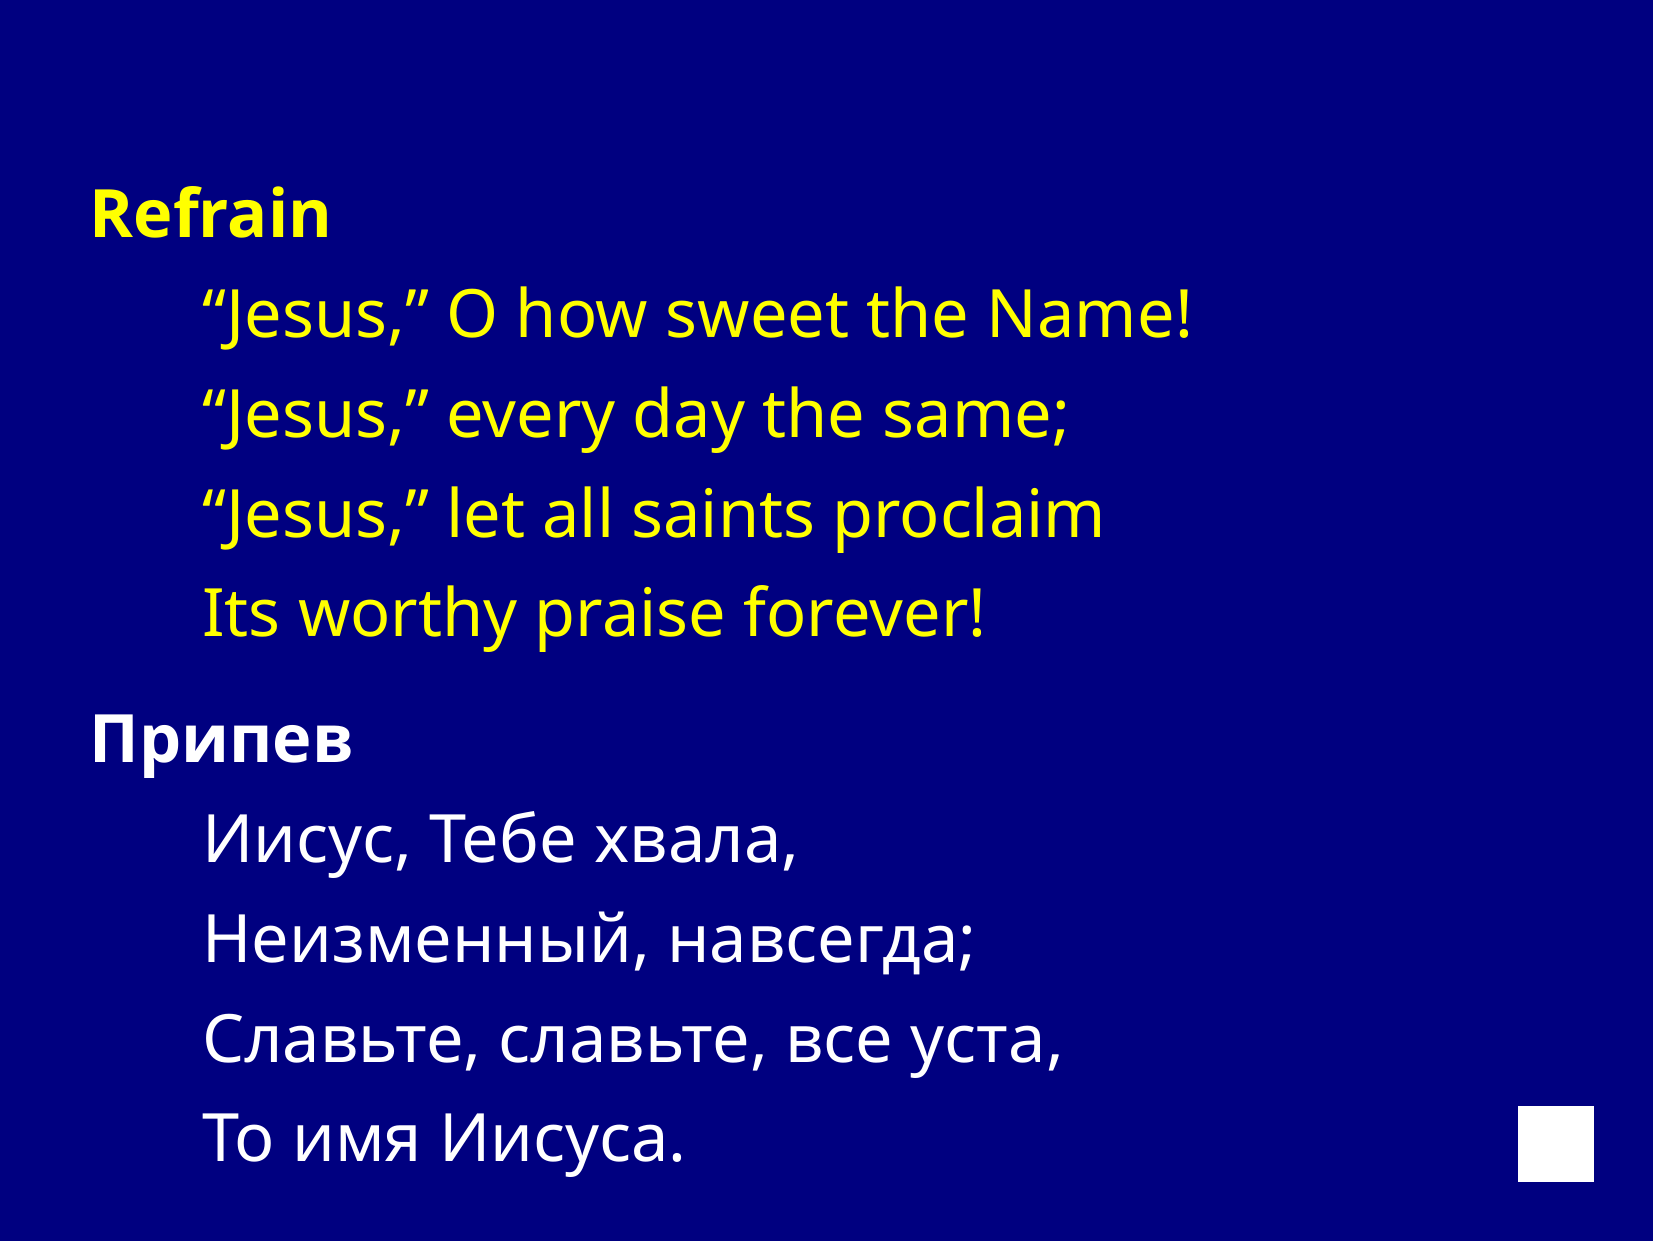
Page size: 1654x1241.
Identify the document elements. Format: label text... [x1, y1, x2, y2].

text_box Припев Иисус, Тебе хвала, Неизменный, навсегда; Славьте, славьте, все уста, То имя Иисуса. [75, 675, 1576, 1163]
text_box [1518, 1106, 1594, 1182]
text_box Refrain “Jesus,” O how sweet the Name! “Jesus,” every day the same; “Jesus,” let all saints proclaim Its worthy praise forever! [75, 150, 1576, 638]
